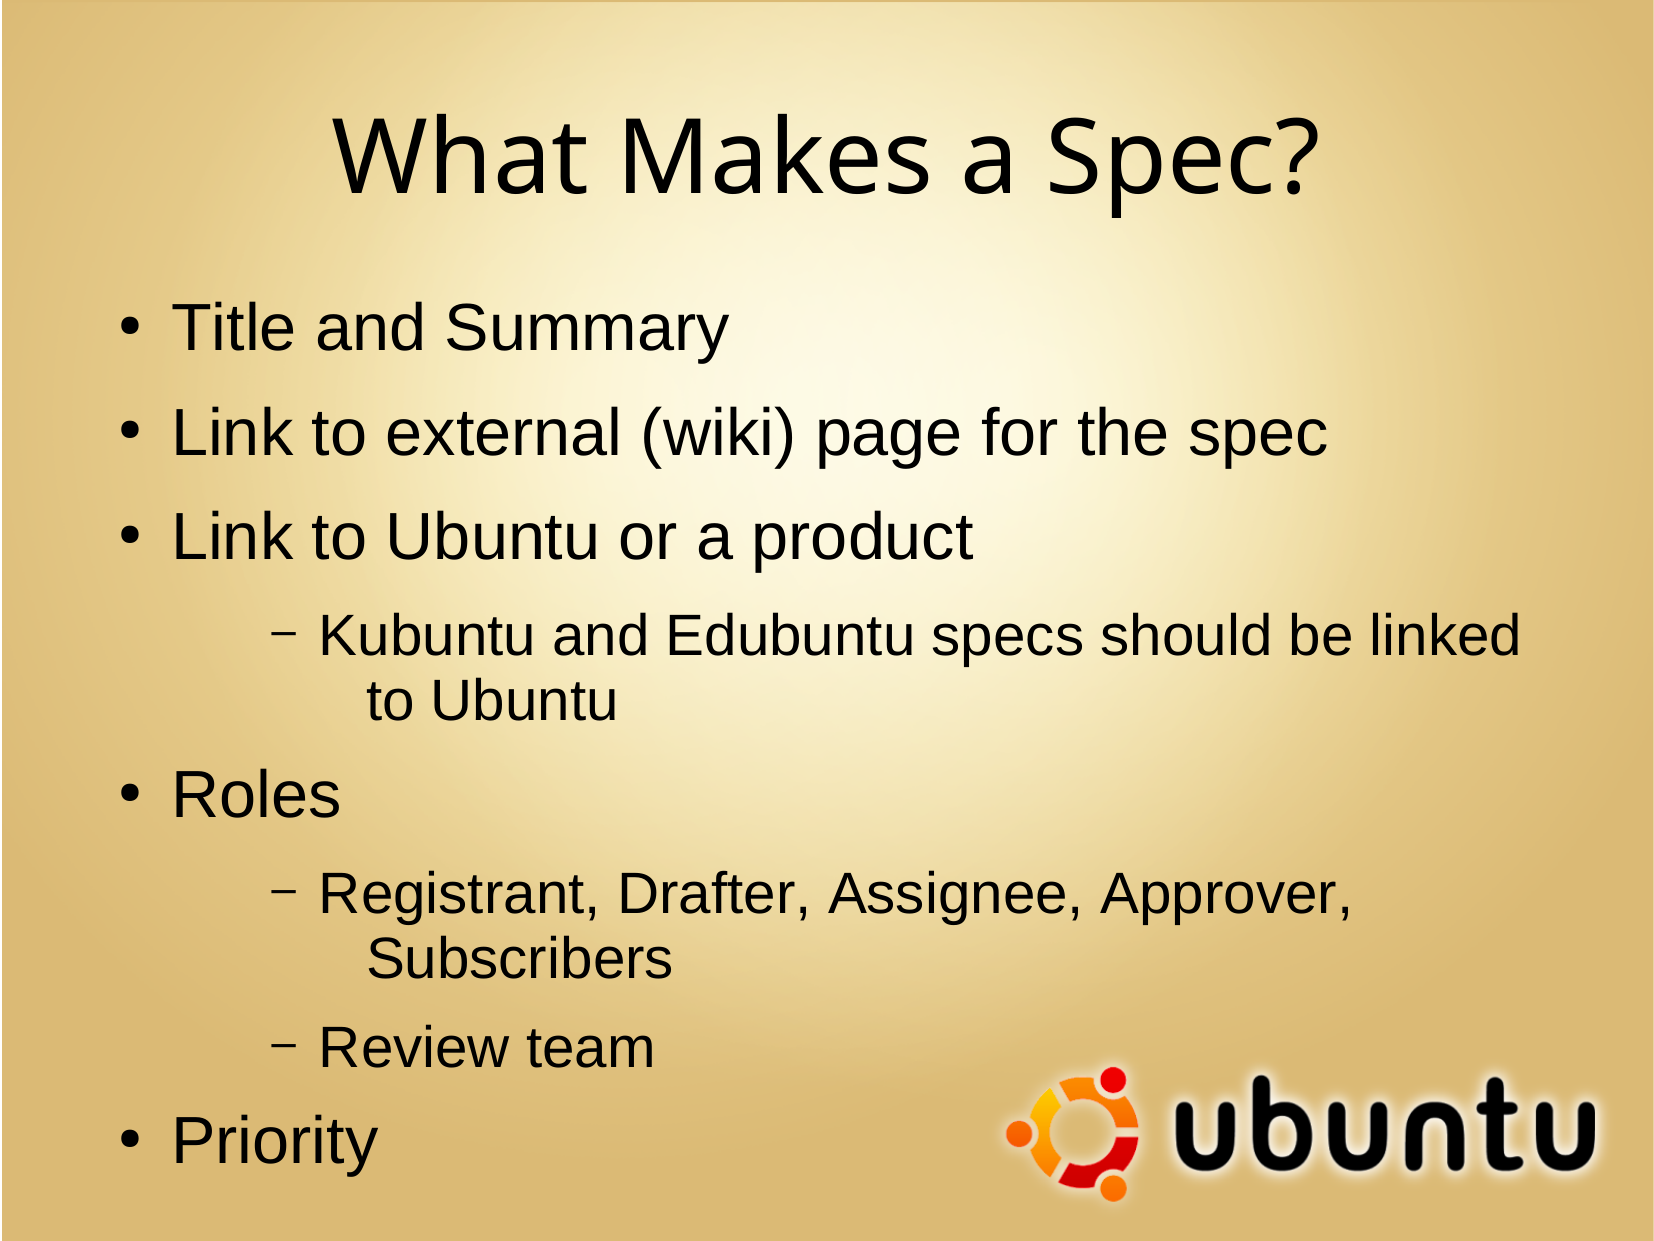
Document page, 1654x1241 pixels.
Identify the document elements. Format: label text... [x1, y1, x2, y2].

title What Makes a Spec? [82, 49, 1571, 257]
picture [2, 0, 1654, 1241]
list Title and Summary Link to external (wiki) page for the spec Link to Ubuntu or a product Kubuntu and Edubuntu specs should be linked to Ubuntu Roles Registrant, Drafter, Assignee, Approver, Subscribers Review team Priority [82, 290, 1571, 1113]
